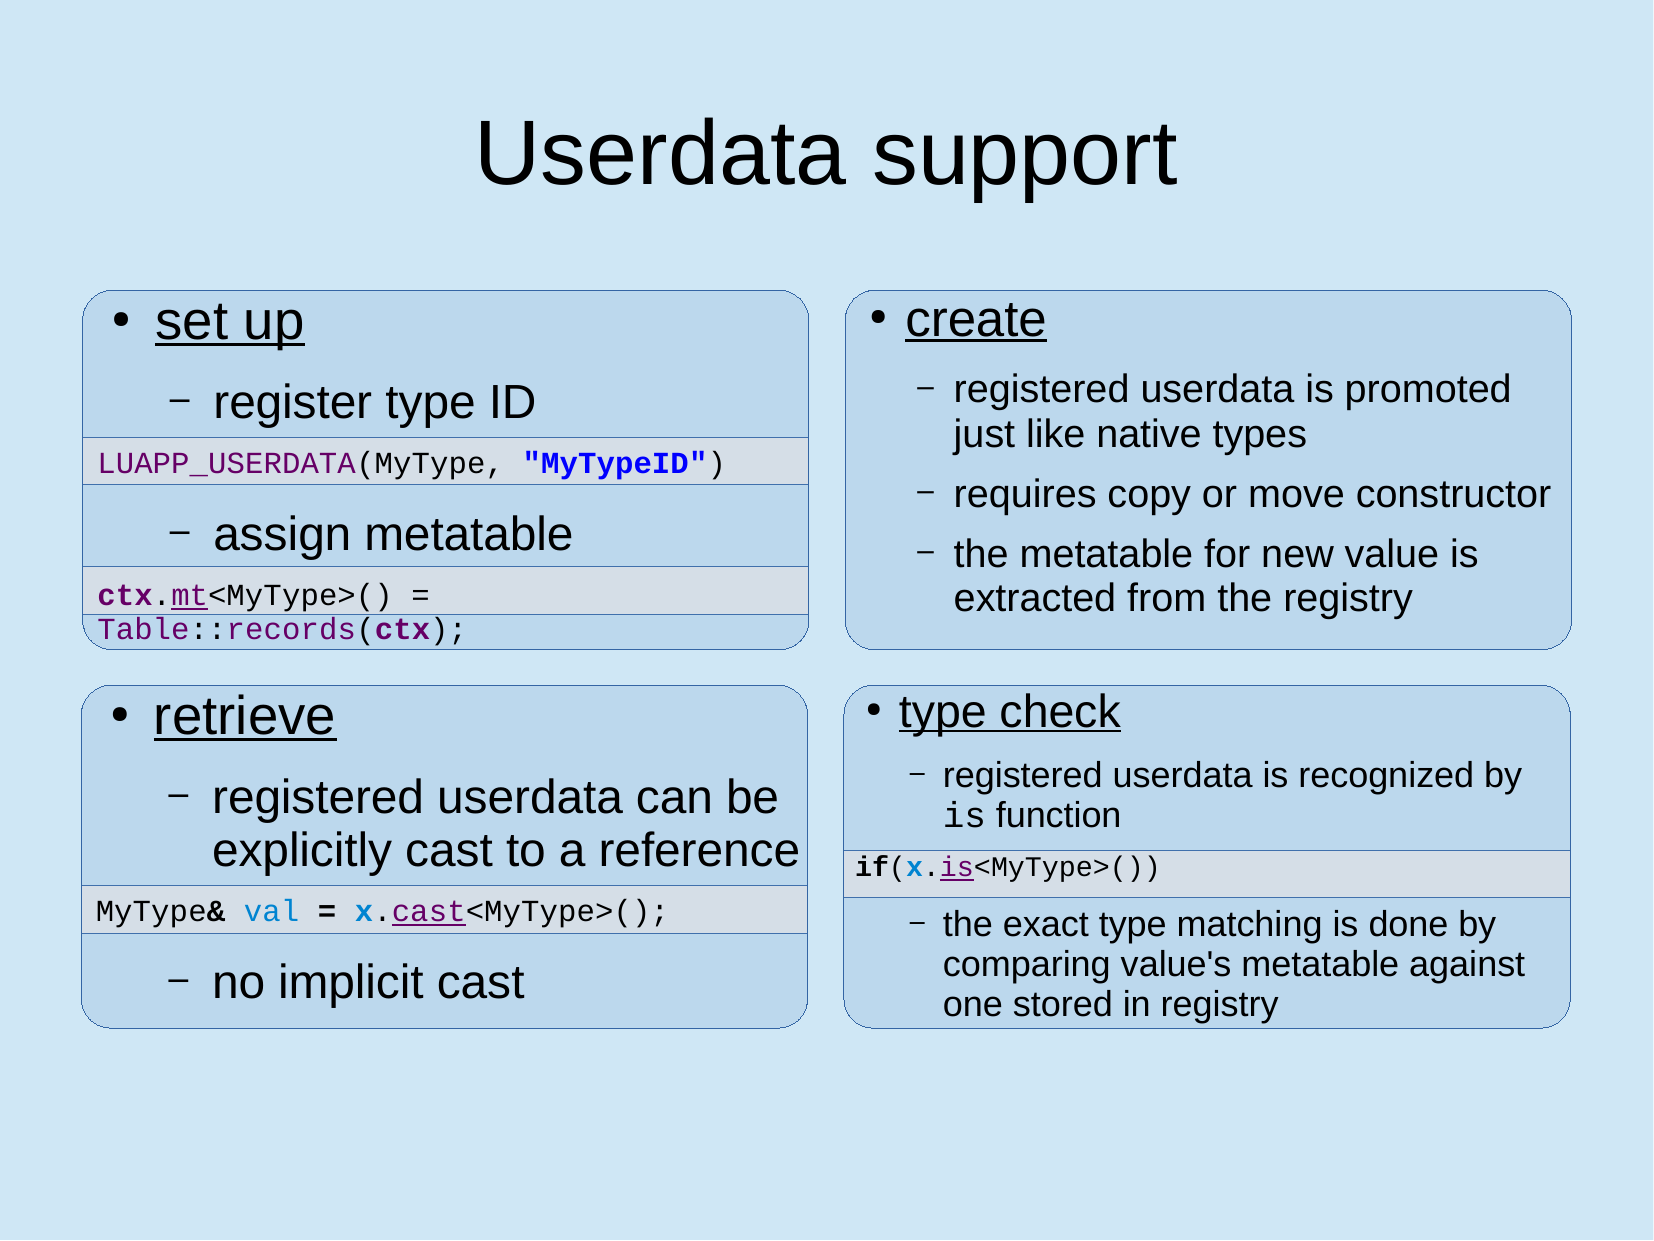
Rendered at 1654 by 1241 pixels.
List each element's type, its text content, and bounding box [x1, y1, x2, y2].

list set up register type ID LUAPP_USERDATA(MyType, "MyTypeID") assign metatable ctx.mt<MyType>() = Table::records(ctx); [82, 290, 809, 650]
list retrieve registered userdata can be explicitly cast to a reference MyType& val = x.cast<MyType>(); no implicit cast [81, 685, 808, 1029]
title Userdata support [82, 49, 1571, 257]
list type check registered userdata is recognized by is function if(x.is<MyType>()) the exact type matching is done by comparing value's metatable against one stored in registry [843, 685, 1571, 1029]
list create registered userdata is promoted just like native types requires copy or move constructor the metatable for new value is extracted from the registry [845, 290, 1572, 650]
